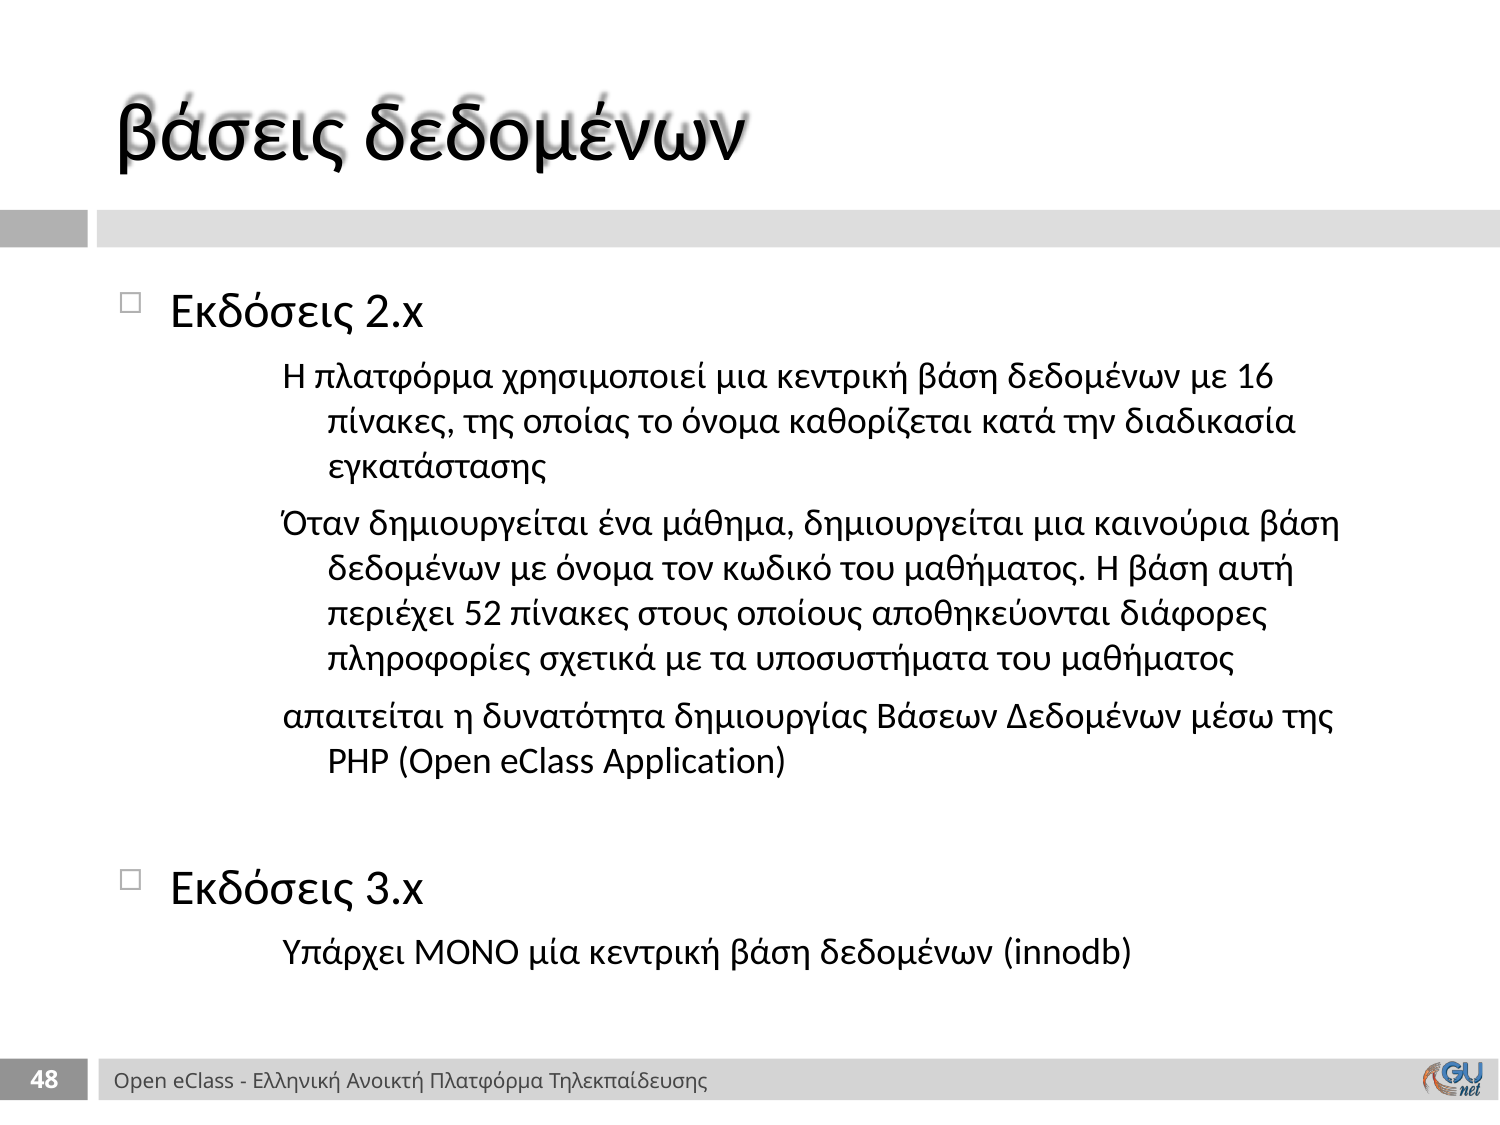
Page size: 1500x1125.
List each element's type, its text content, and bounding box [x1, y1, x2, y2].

title βάσεις δεδομένων [89, 77, 1411, 165]
text_box 48 [26, 1063, 62, 1093]
text_box [0, 1058, 88, 1101]
text_box Open eClass - Ελληνική Ανοικτή Πλατφόρμα Τηλεκπαίδευσης [111, 1068, 753, 1094]
text_box [98, 1058, 1499, 1101]
text_box [62, 41, 830, 178]
text_box Εκδόσεις 2.x Η πλατφόρμα χρησιμοποιεί μια κεντρική βάση δεδομένων με 16 πίνακες, της οποίας το όνομα καθορίζεται κατά την διαδικασία εγκατάστασης Όταν δημιουργείται ένα μάθημα, δημιουργείται μια καινούρια βάση δεδομένων με όνομα τον κωδικό του μαθήματος. Η βάση αυτή περιέχει 52 πίνακες στους οποίους αποθηκεύονται διάφορες πληροφορίες σχετικά με τα υποσυστήματα του μαθήματος απαιτείται η δυνατότητα δημιουργίας Βάσεων Δεδομένων μέσω της PHP (Open eClass Application) Εκδόσεις 3.x Υπάρχει ΜΟΝΟ μία κεντρική βάση δεδομένων (innodb) [113, 277, 1406, 919]
